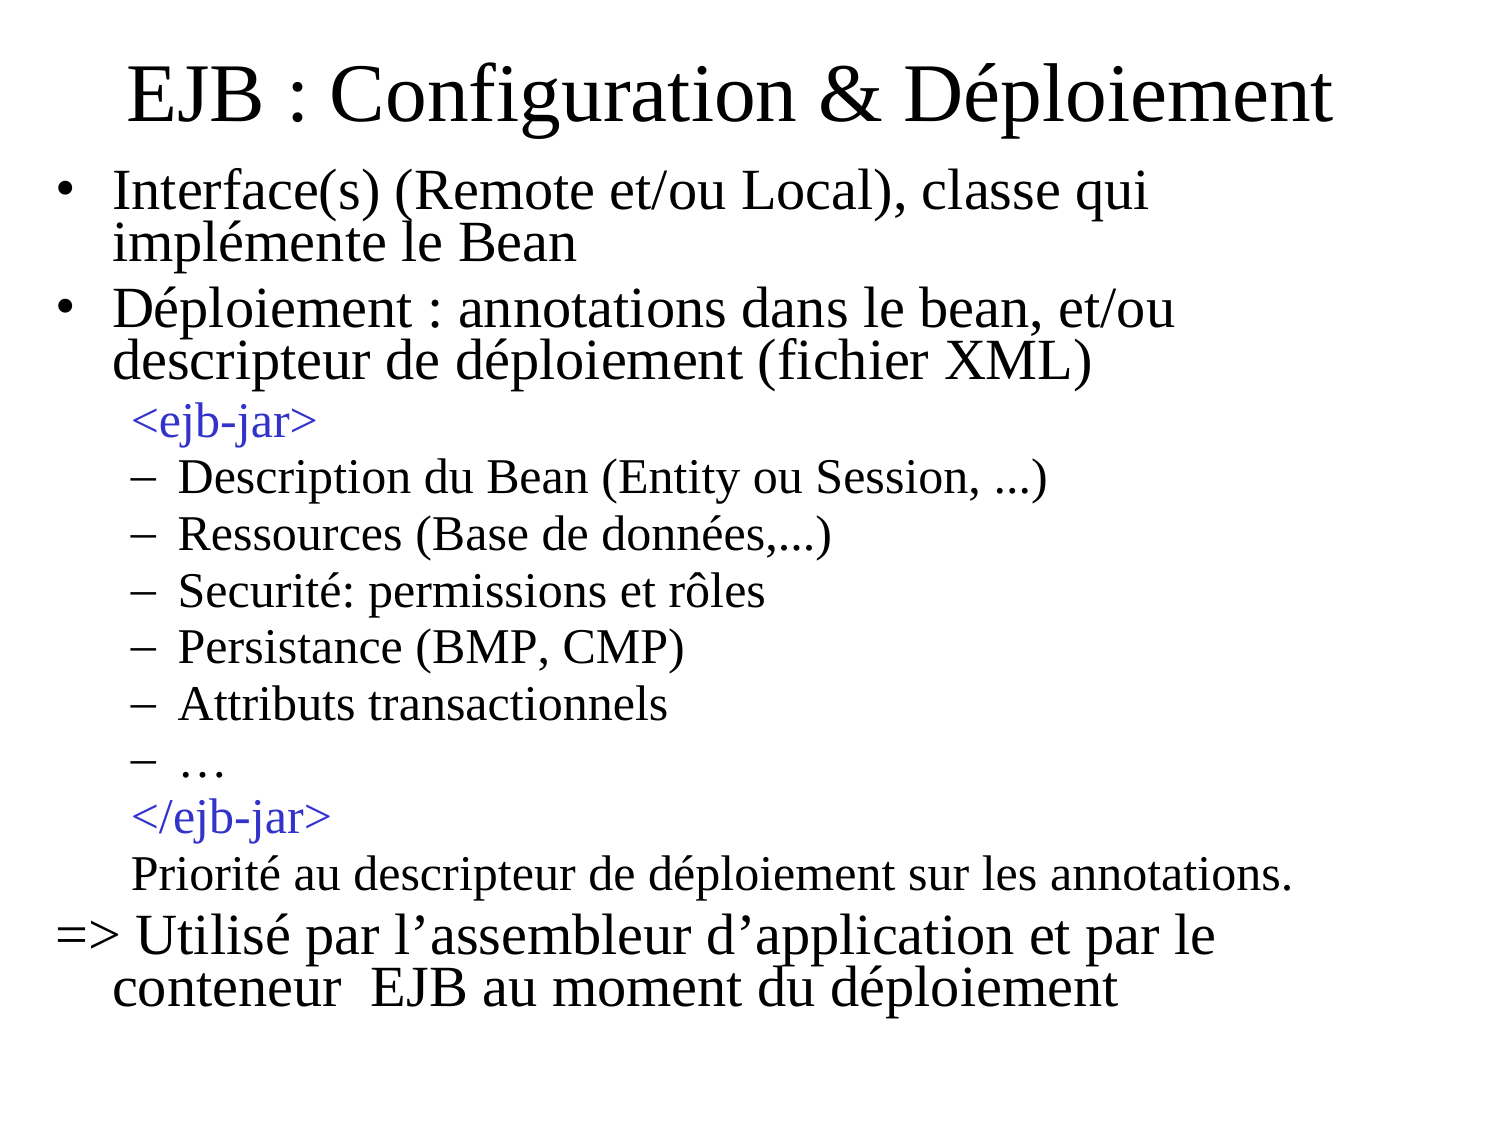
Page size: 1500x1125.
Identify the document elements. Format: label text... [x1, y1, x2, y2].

list Interface(s) (Remote et/ou Local), classe qui implémente le Bean Déploiement : annotations dans le bean, et/ou descripteur de déploiement (fichier XML) <ejb-jar> Description du Bean (Entity ou Session, ...) Ressources (Base de données,...) Securité: permissions et rôles Persistance (BMP, CMP) Attributs transactionnels … </ejb-jar> Priorité au descripteur de déploiement sur les annotations. => Utilisé par l’assembleur d’application et par le conteneur EJB au moment du déploiement [41, 160, 1429, 1125]
title EJB : Configuration & Déploiement [62, 0, 1400, 160]
